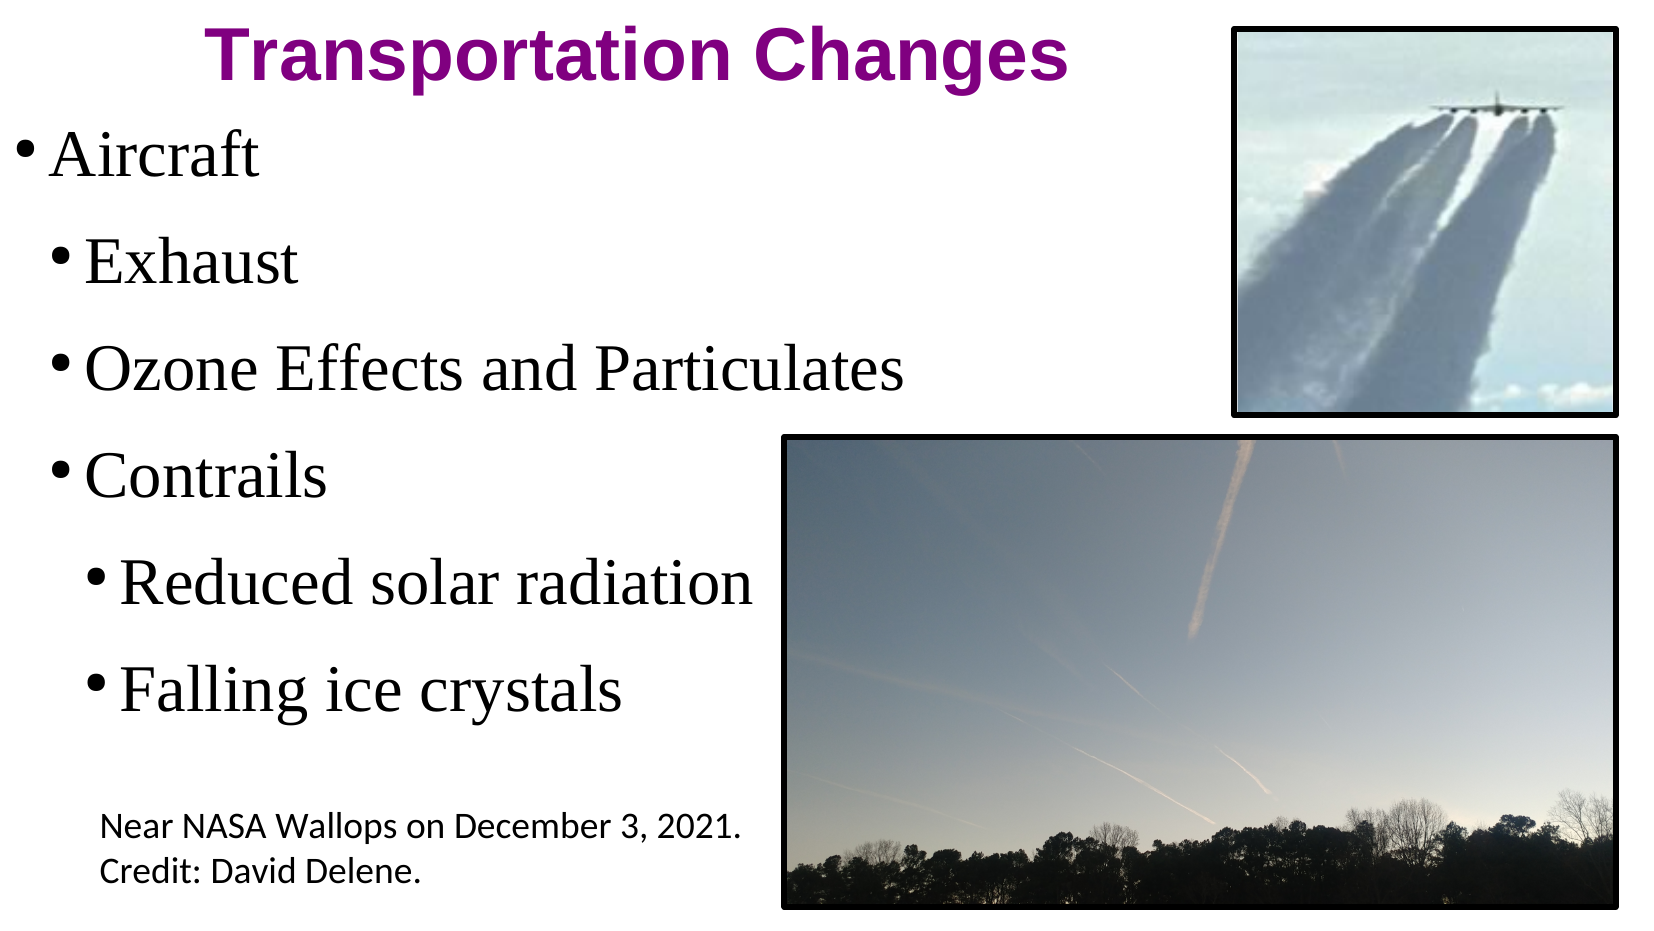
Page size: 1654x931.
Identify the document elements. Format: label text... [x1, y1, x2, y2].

title Transportation Changes [0, 5, 1276, 107]
picture [1237, 31, 1613, 413]
text_box Aircraft Exhaust Ozone Effects and Particulates Contrails Reduced solar radiation Falling ice crystals [0, 102, 938, 774]
text_box Near NASA Wallops on December 3, 2021. Credit: David Delene. [84, 793, 760, 904]
picture [787, 439, 1613, 904]
